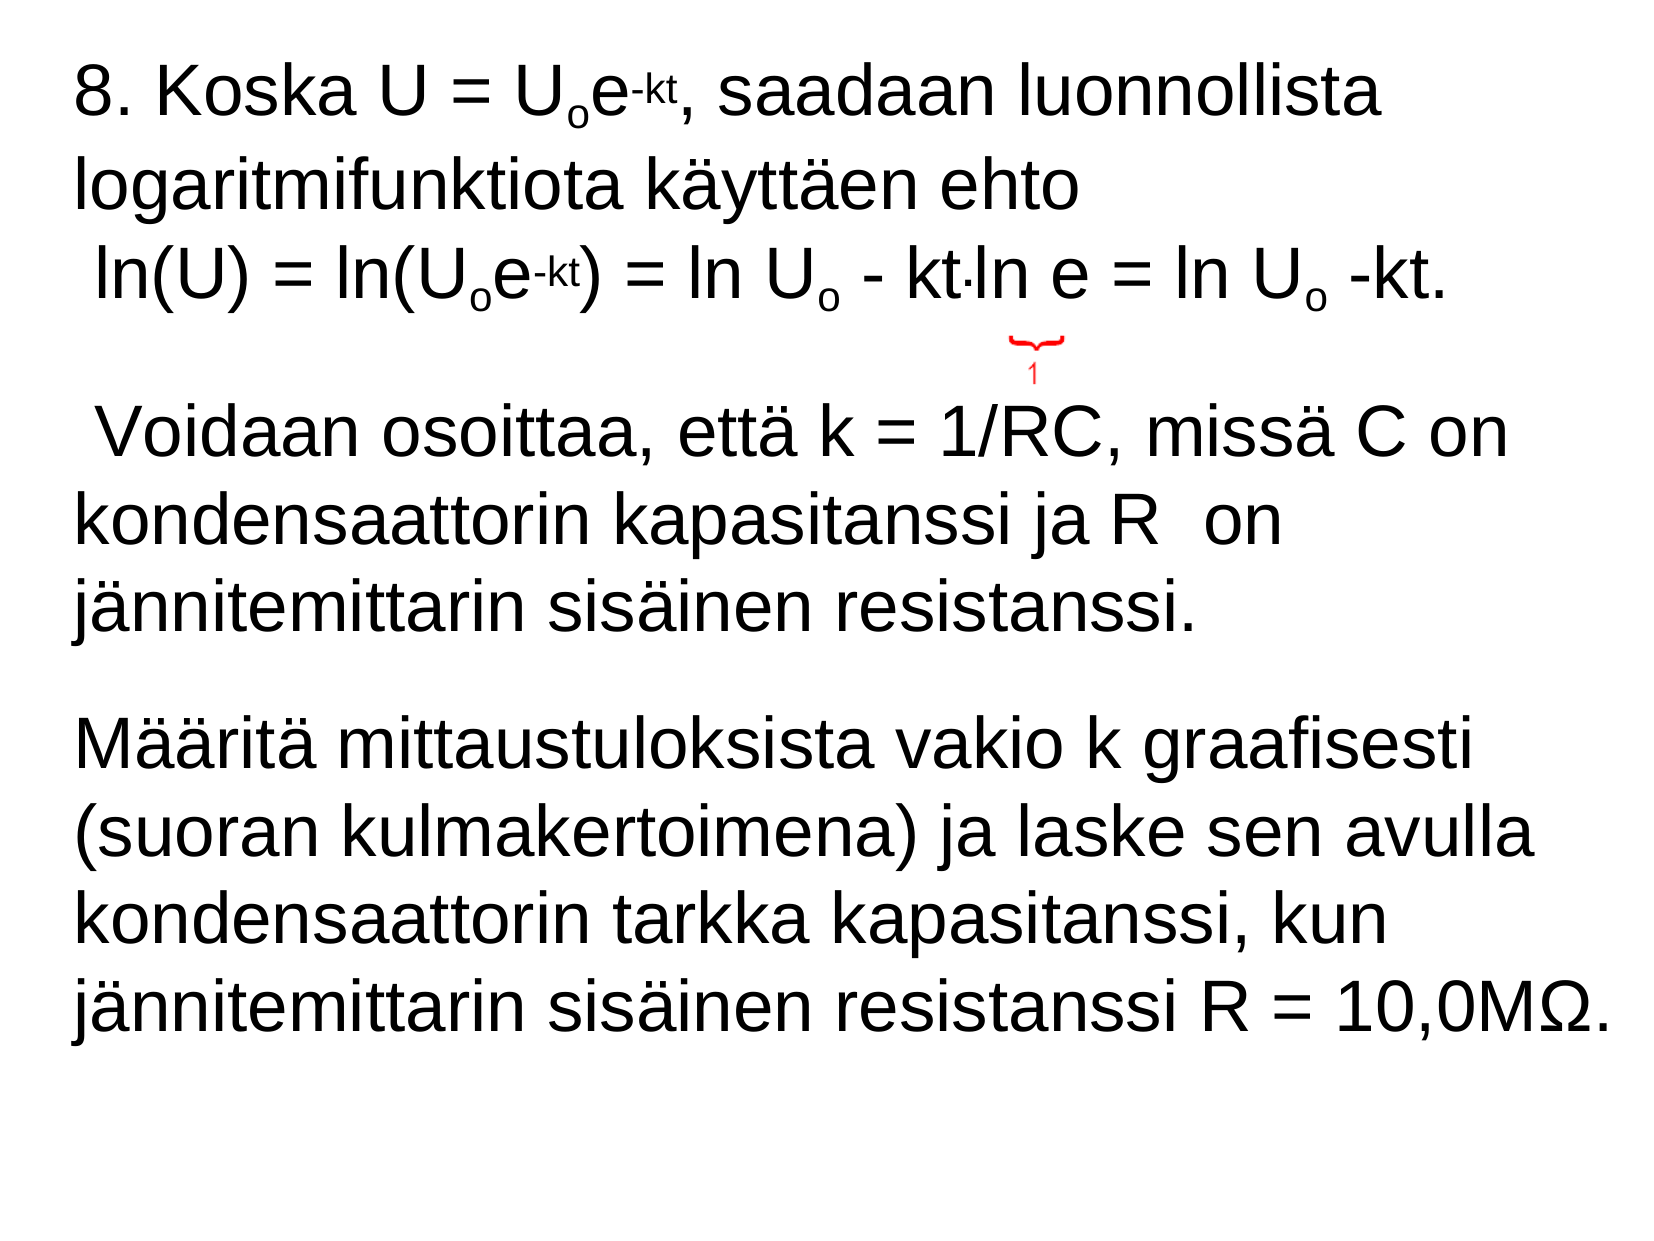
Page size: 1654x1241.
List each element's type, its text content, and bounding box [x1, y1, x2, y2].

picture [992, 307, 1088, 404]
text_box 8. Koska U = Uoe-kt, saadaan luonnollista logaritmifunktiota käyttäen ehto ln(U) = ln(Uoe-kt) = ln Uo - kt.ln e = ln Uo -kt. Voidaan osoittaa, että k = 1/RC, missä C on kondensaattorin kapasitanssi ja R on jännitemittarin sisäinen resistanssi. Määritä mittaustuloksista vakio k graafisesti (suoran kulmakertoimena) ja laske sen avulla kondensaattorin tarkka kapasitanssi, kun jännitemittarin sisäinen resistanssi R = 10,0MΩ. [59, 35, 1630, 1241]
